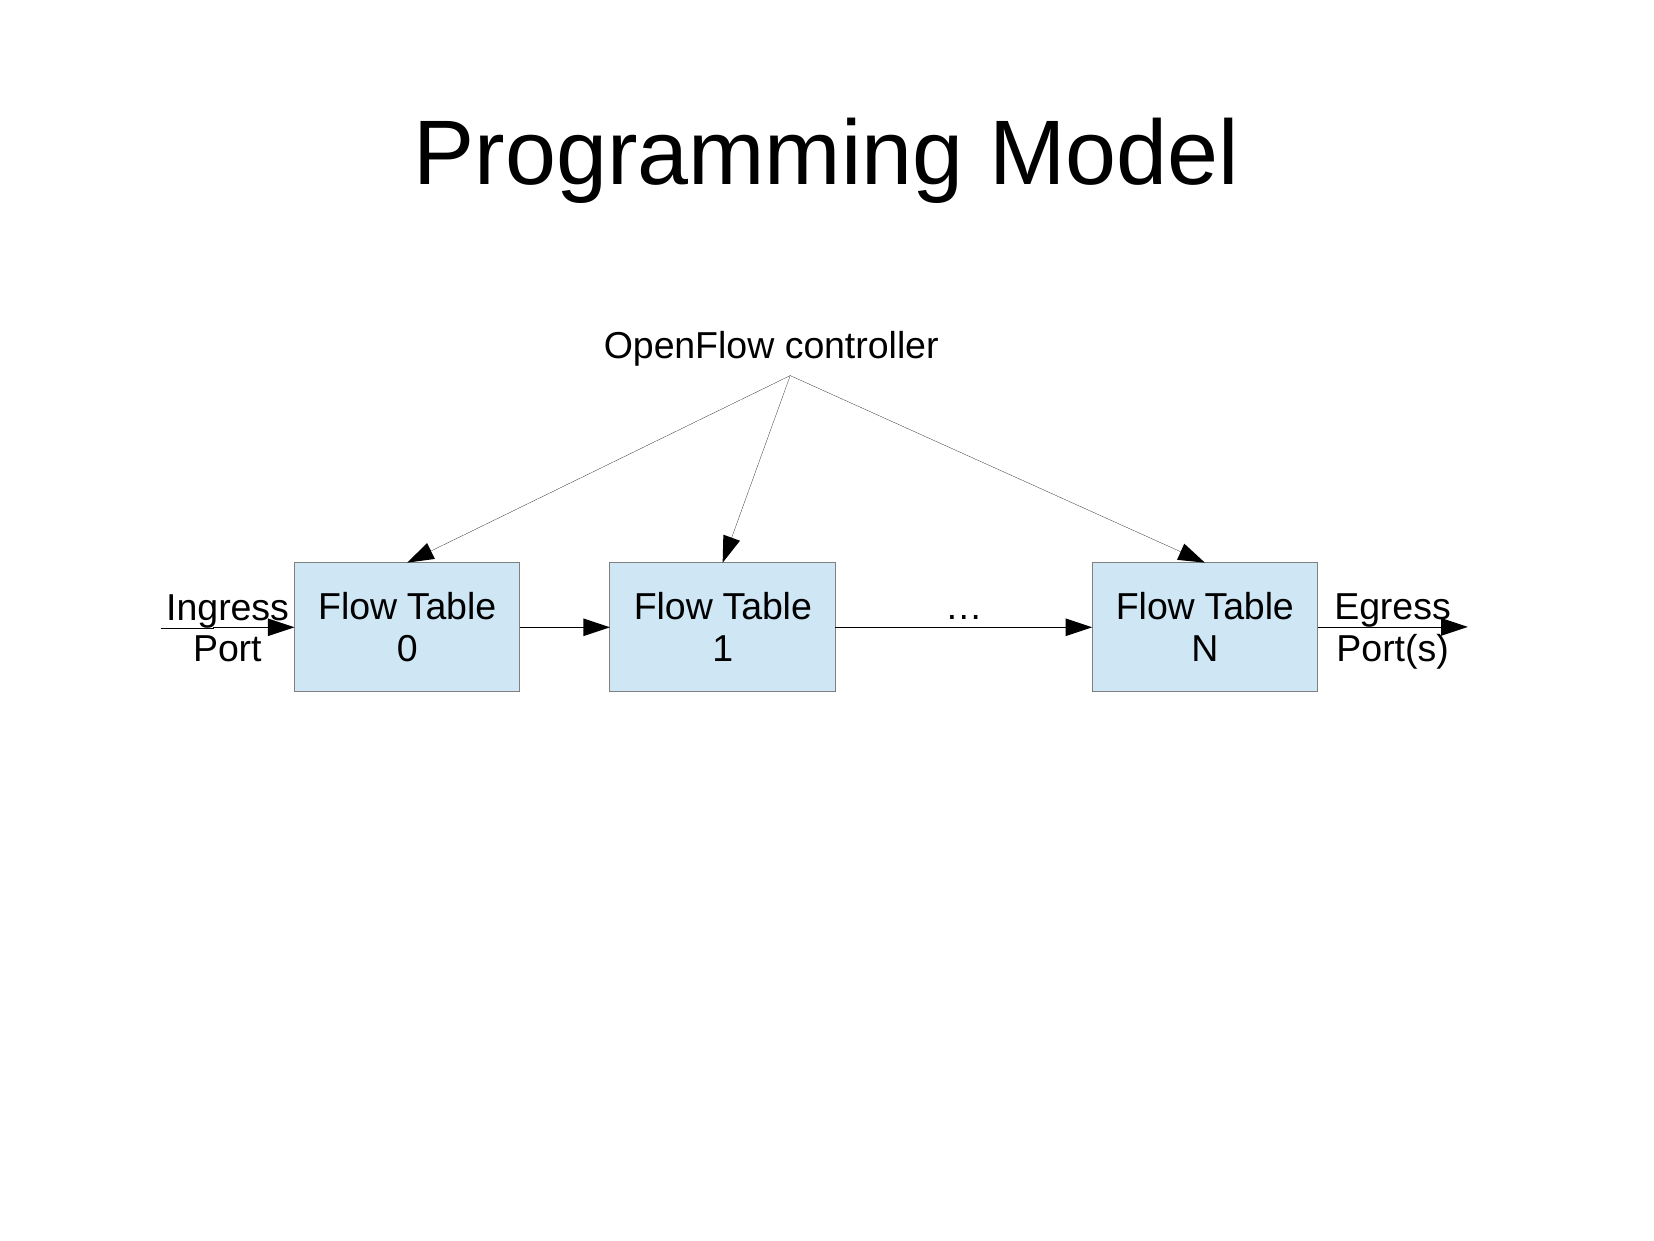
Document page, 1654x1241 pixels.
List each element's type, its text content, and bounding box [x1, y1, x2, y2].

text_box Flow Table 0 [294, 562, 520, 692]
text_box Flow Table 1 [609, 562, 836, 692]
title Programming Model [82, 49, 1571, 257]
text_box Flow Table N [1092, 562, 1318, 692]
text_box OpenFlow controller [588, 317, 992, 376]
